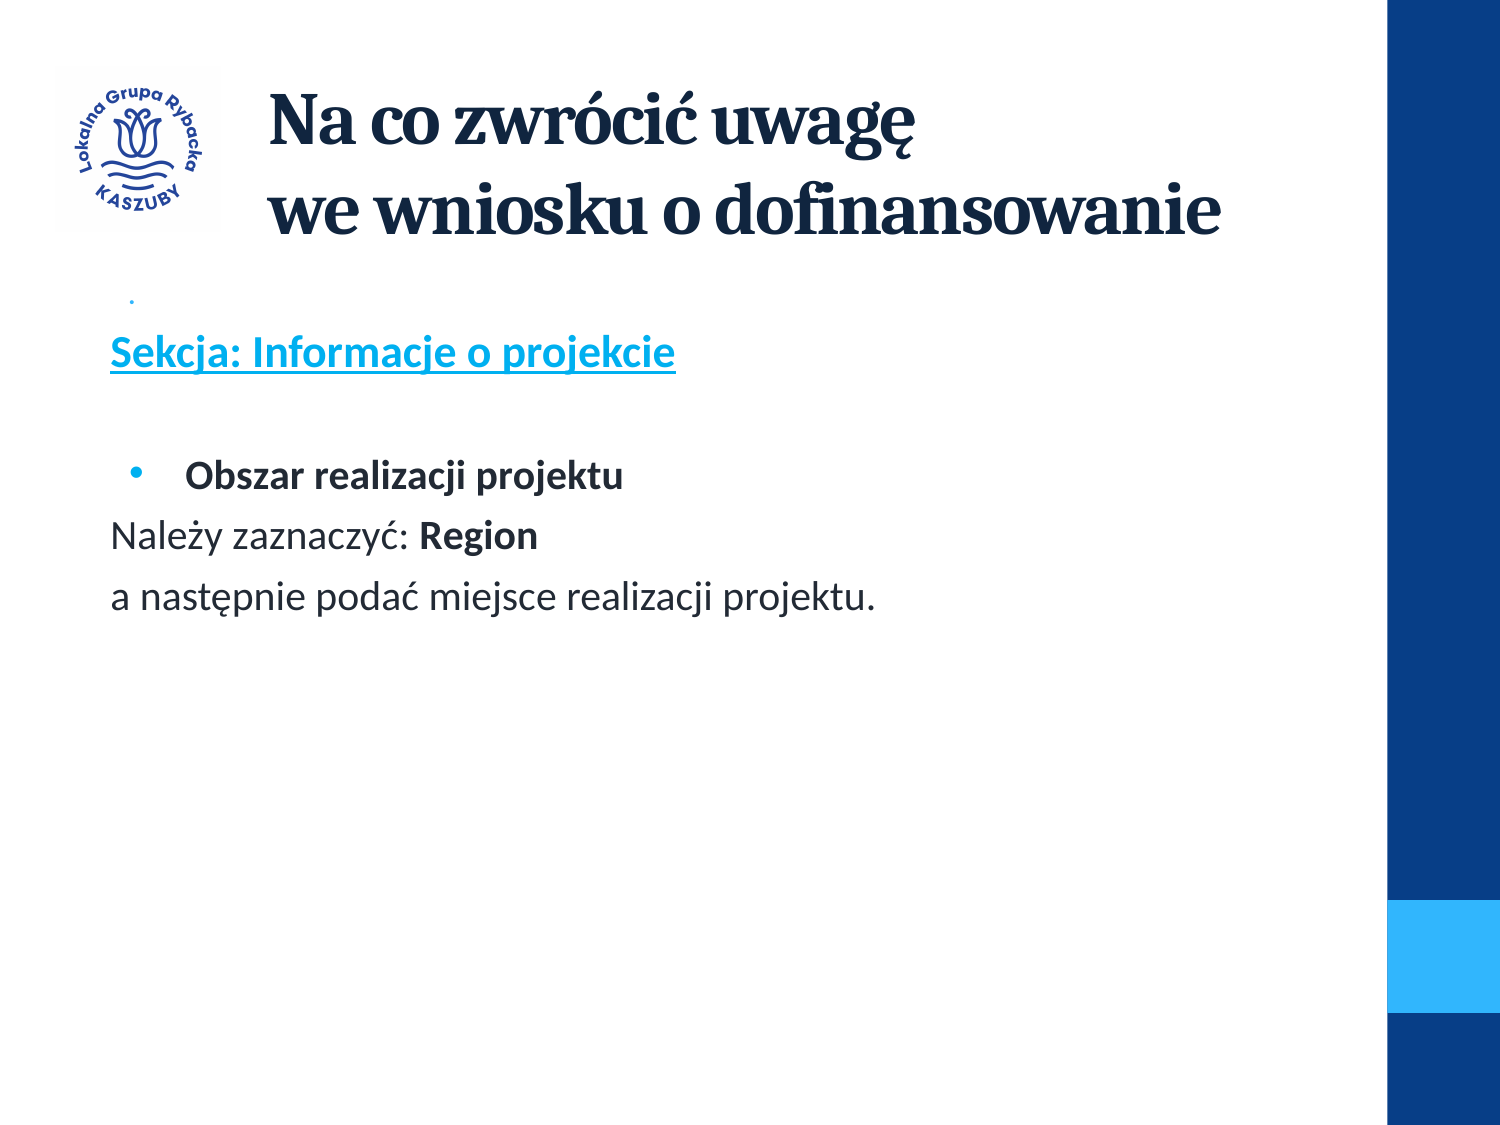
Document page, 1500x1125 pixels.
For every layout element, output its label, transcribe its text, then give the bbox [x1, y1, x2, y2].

text_box Sekcja: Informacje o projekcie Obszar realizacji projektu Należy zaznaczyć: Region a następnie podać miejsce realizacji projektu. [76, 286, 1302, 1090]
picture [55, 66, 221, 232]
title Na co zwrócić uwagę we wniosku o dofinansowanie [253, 30, 1326, 289]
